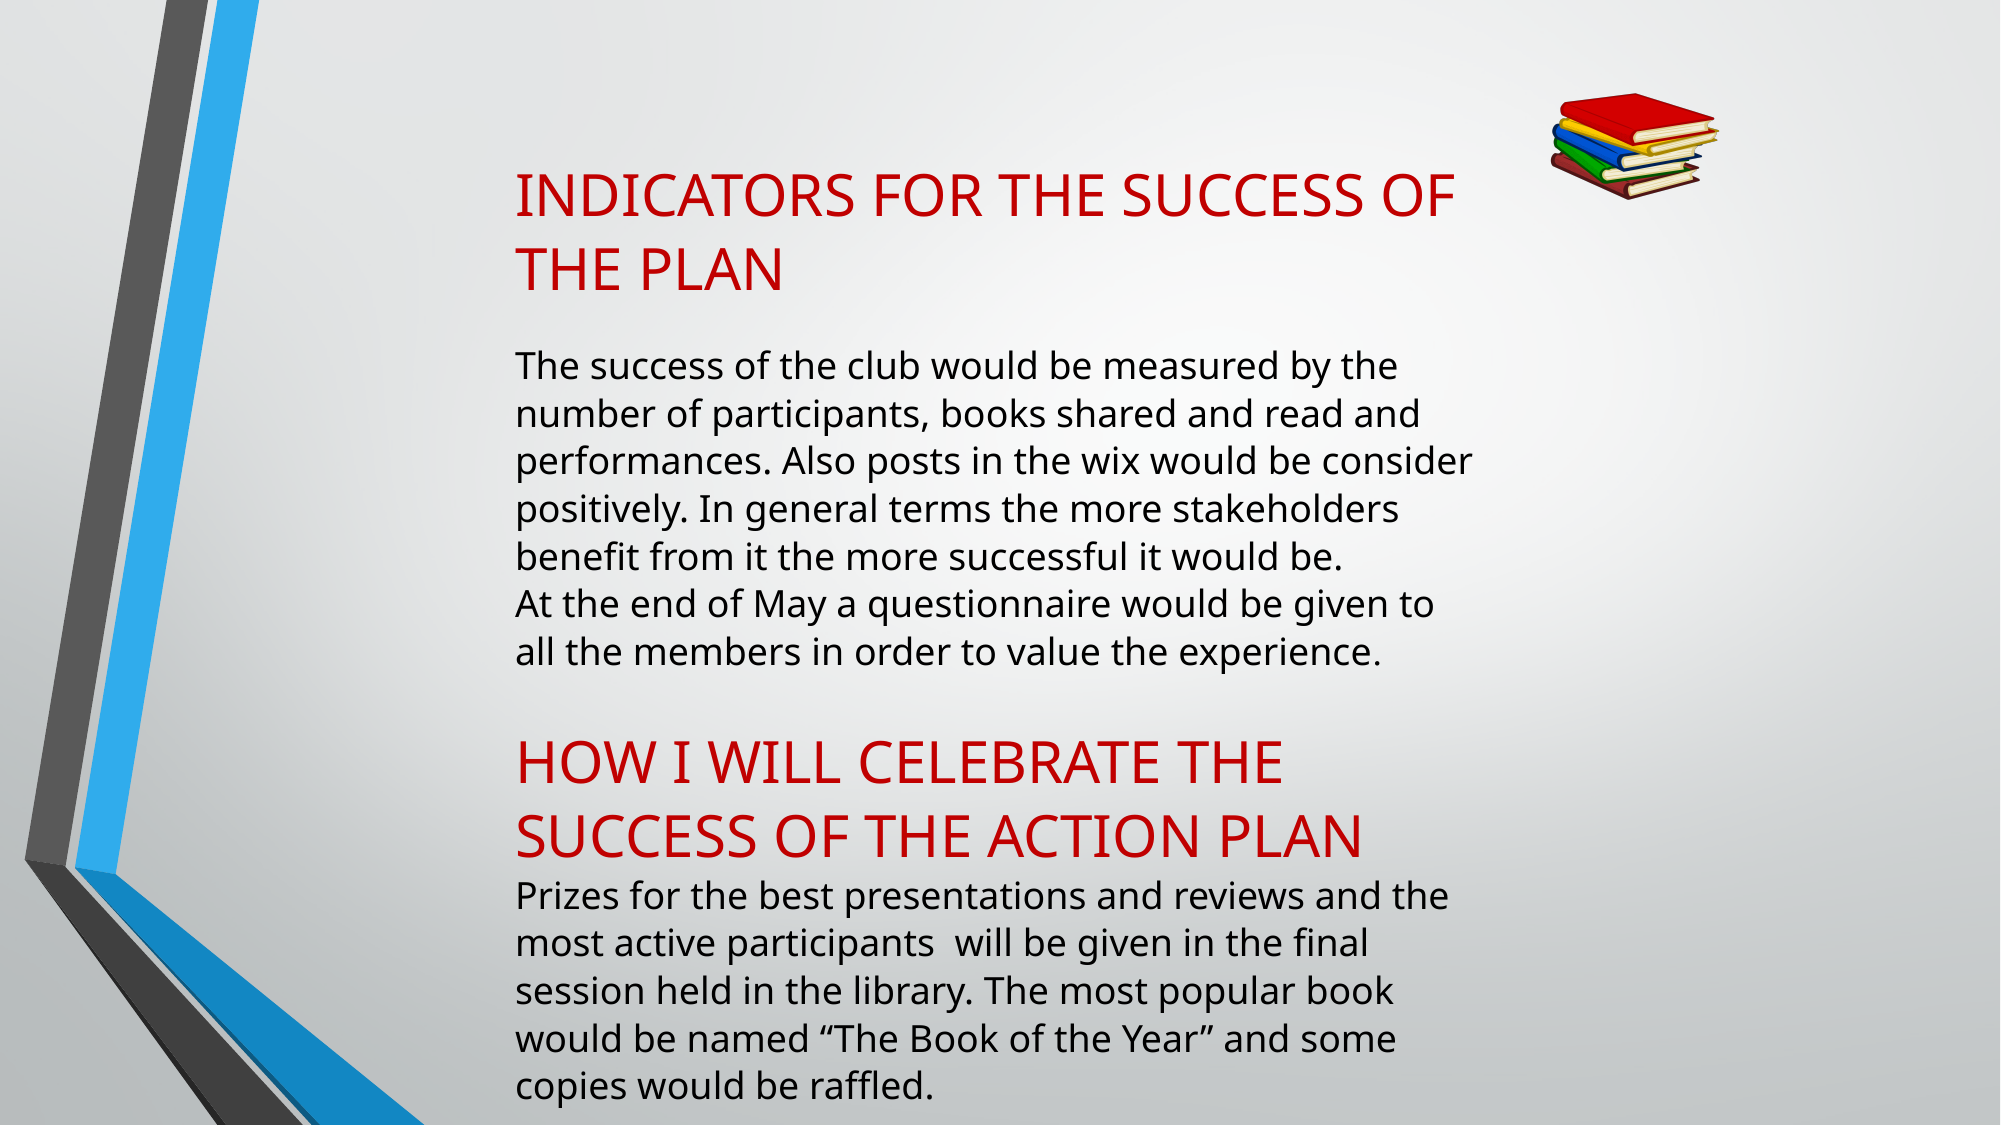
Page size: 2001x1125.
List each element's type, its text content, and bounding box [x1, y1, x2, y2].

text_box INDICATORS FOR THE SUCCESS OF THE PLAN The success of the club would be measured by the number of participants, books shared and read and performances. Also posts in the wix would be consider positively. In general terms the more stakeholders benefit from it the more successful it would be. At the end of May a questionnaire would be given to all the members in order to value the experience. HOW I WILL CELEBRATE THE SUCCESS OF THE ACTION PLAN Prizes for the best presentations and reviews and the most active participants will be given in the final session held in the library. The most popular book would be named “The Book of the Year” and some copies would be raffled. [500, 147, 1500, 1125]
picture [1546, 90, 1724, 204]
